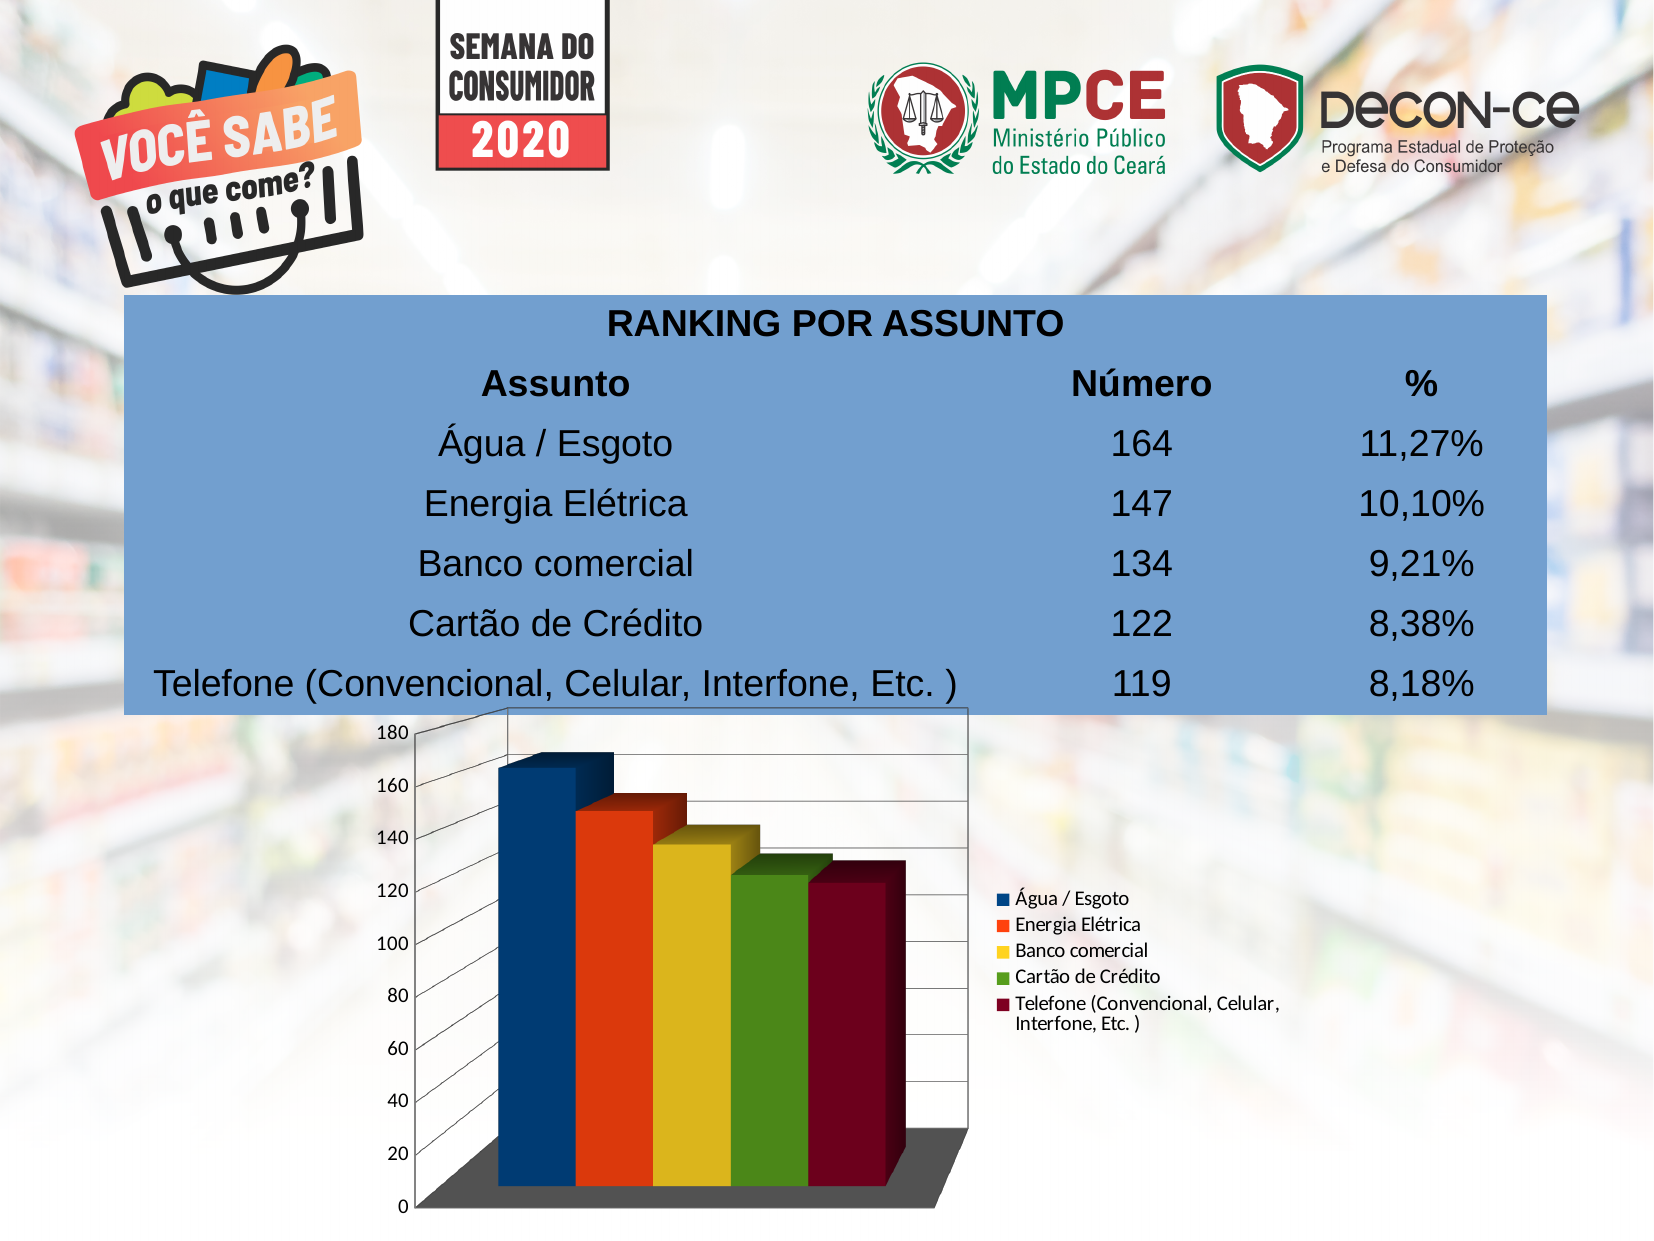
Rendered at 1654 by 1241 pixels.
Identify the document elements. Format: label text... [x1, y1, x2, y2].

table_cell Telefone (Convencional, Celular, Interfone, Etc. ) [124, 655, 988, 715]
table_cell Energia Elétrica [124, 475, 988, 535]
table_cell 122 [988, 595, 1296, 655]
table_cell 119 [988, 655, 1296, 696]
table_cell Água / Esgoto [124, 415, 988, 475]
table_cell Banco comercial [124, 535, 988, 595]
table_cell 8,18% [1296, 655, 1547, 715]
table_cell Cartão de Crédito [124, 595, 988, 655]
table_header RANKING POR ASSUNTO [124, 295, 1547, 355]
chart [354, 696, 1299, 1229]
table_cell 147 [988, 475, 1296, 535]
table_cell 10,10% [1296, 475, 1547, 535]
table_cell 119 [1155, 673, 1165, 685]
table_cell % [1296, 355, 1547, 415]
table_cell 11,27% [1296, 415, 1547, 475]
table_cell 134 [988, 535, 1296, 595]
table_cell Assunto [124, 355, 988, 415]
table_cell Número [988, 355, 1296, 415]
table_cell 9,21% [1296, 535, 1547, 595]
table_cell 164 [988, 415, 1296, 475]
table_cell 8,38% [1296, 595, 1547, 655]
